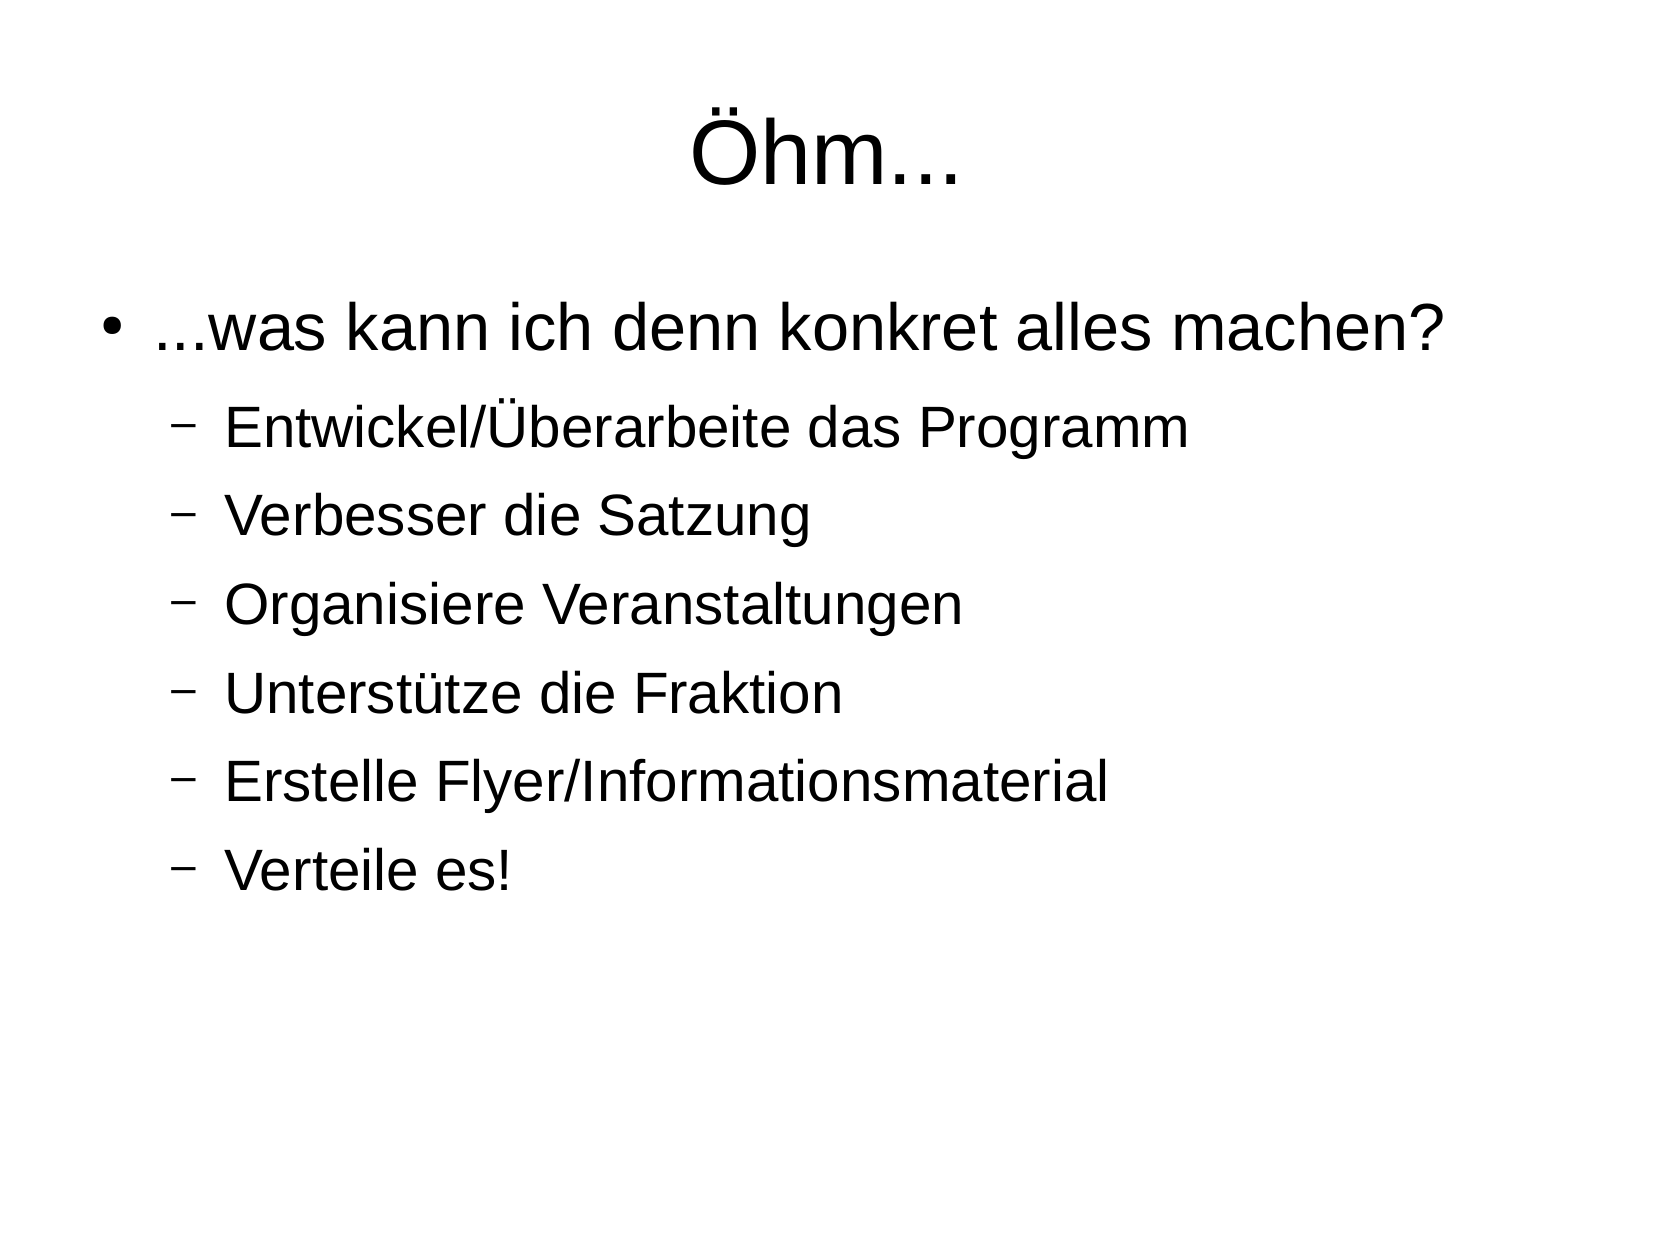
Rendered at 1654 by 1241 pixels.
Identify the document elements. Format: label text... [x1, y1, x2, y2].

list ...was kann ich denn konkret alles machen? Entwickel/Überarbeite das Programm Verbesser die Satzung Organisiere Veranstaltungen Unterstütze die Fraktion Erstelle Flyer/Informationsmaterial Verteile es! [82, 290, 1538, 1010]
title Öhm... [82, 49, 1571, 257]
